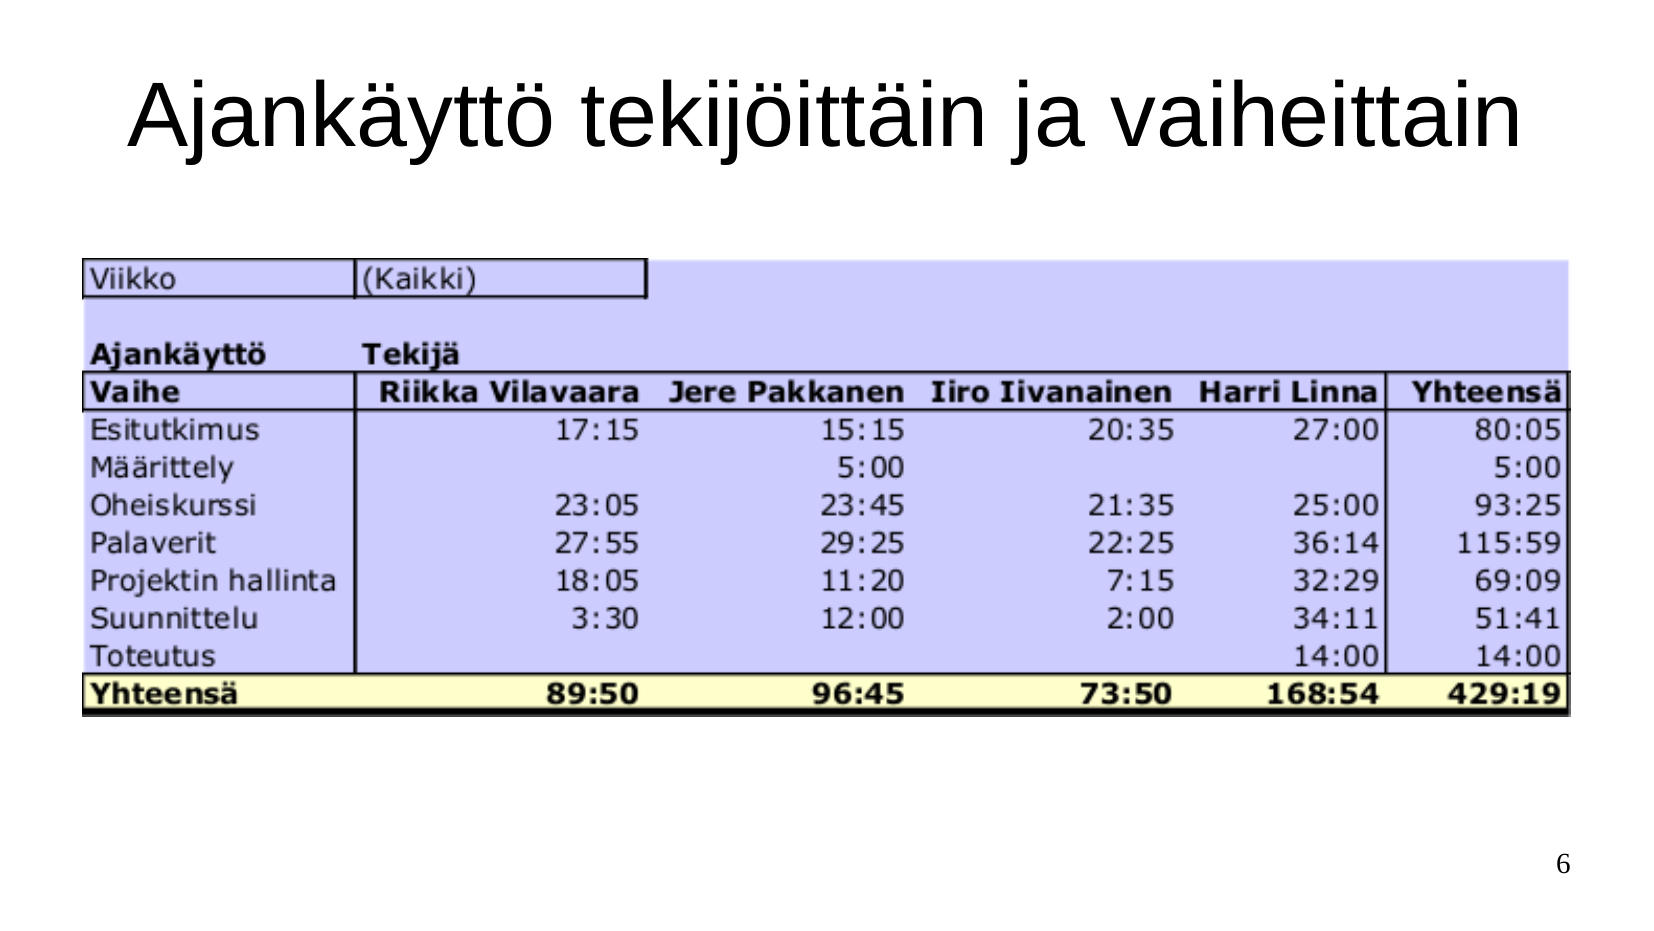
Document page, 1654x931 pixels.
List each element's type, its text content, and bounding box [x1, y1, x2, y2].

title Ajankäyttö tekijöittäin ja vaiheittain [82, 37, 1571, 193]
picture [82, 258, 1571, 717]
